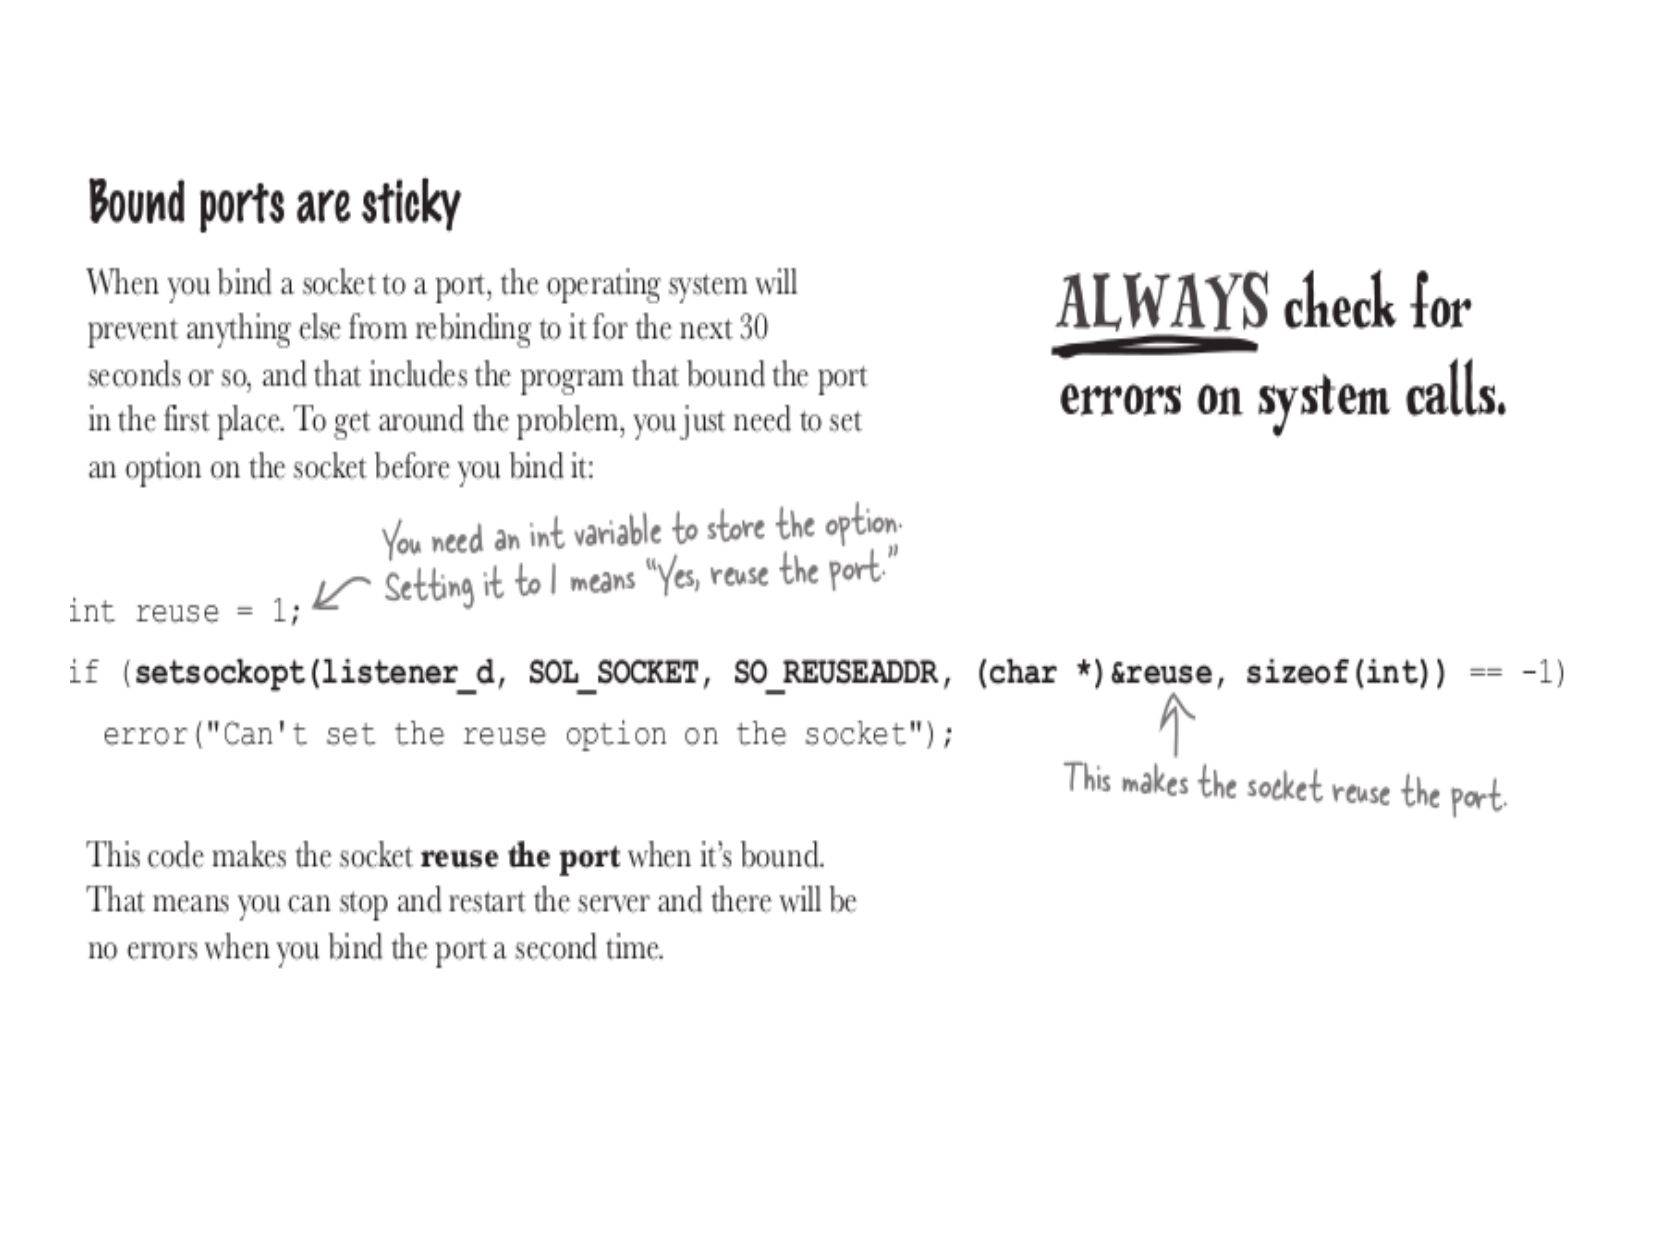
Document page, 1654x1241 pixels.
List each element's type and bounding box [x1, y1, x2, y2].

picture [70, 165, 1595, 1004]
